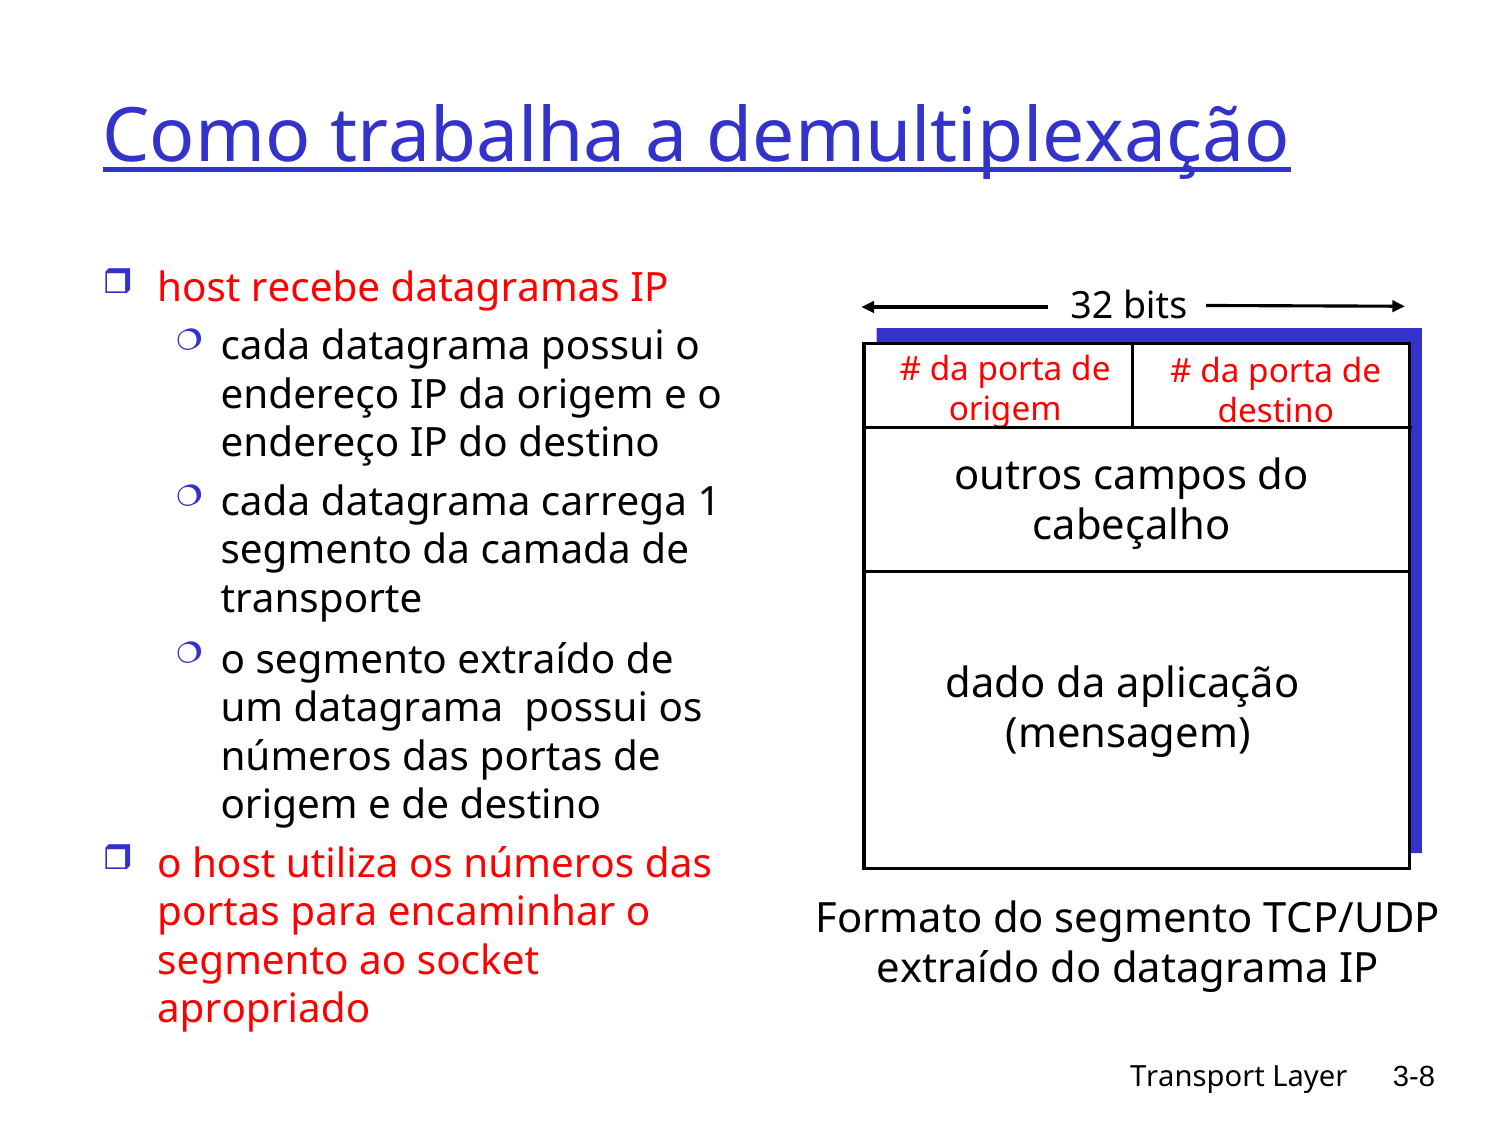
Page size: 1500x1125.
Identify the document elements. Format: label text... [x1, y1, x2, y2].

text_box # da porta de origem [876, 339, 1135, 426]
text_box 3-<número> [1339, 1050, 1451, 1125]
text_box Transport Layer [887, 1050, 1339, 1125]
text_box [864, 328, 1422, 869]
text_box dado da aplicação (mensagem) [930, 648, 1326, 764]
text_box outros campos do cabeçalho [939, 440, 1324, 556]
title Como trabalha a demultiplexação [87, 37, 1363, 225]
text_box # da porta de origem [876, 429, 1135, 435]
text_box Formato do segmento TCP/UDP extraído do datagrama IP [800, 883, 1456, 1000]
text_box 32 bits [1055, 273, 1203, 334]
list host recebe datagramas IP cada datagrama possui o endereço IP da origem e o endereço IP do destino cada datagrama carrega 1 segmento da camada de transporte o segmento extraído de um datagrama possui os números das portas de origem e de destino o host utiliza os números das portas para encaminhar o segmento ao socket apropriado [87, 253, 763, 1046]
text_box # da porta de destino [1155, 429, 1397, 437]
text_box [864, 343, 876, 426]
text_box # da porta de destino [1155, 341, 1397, 426]
